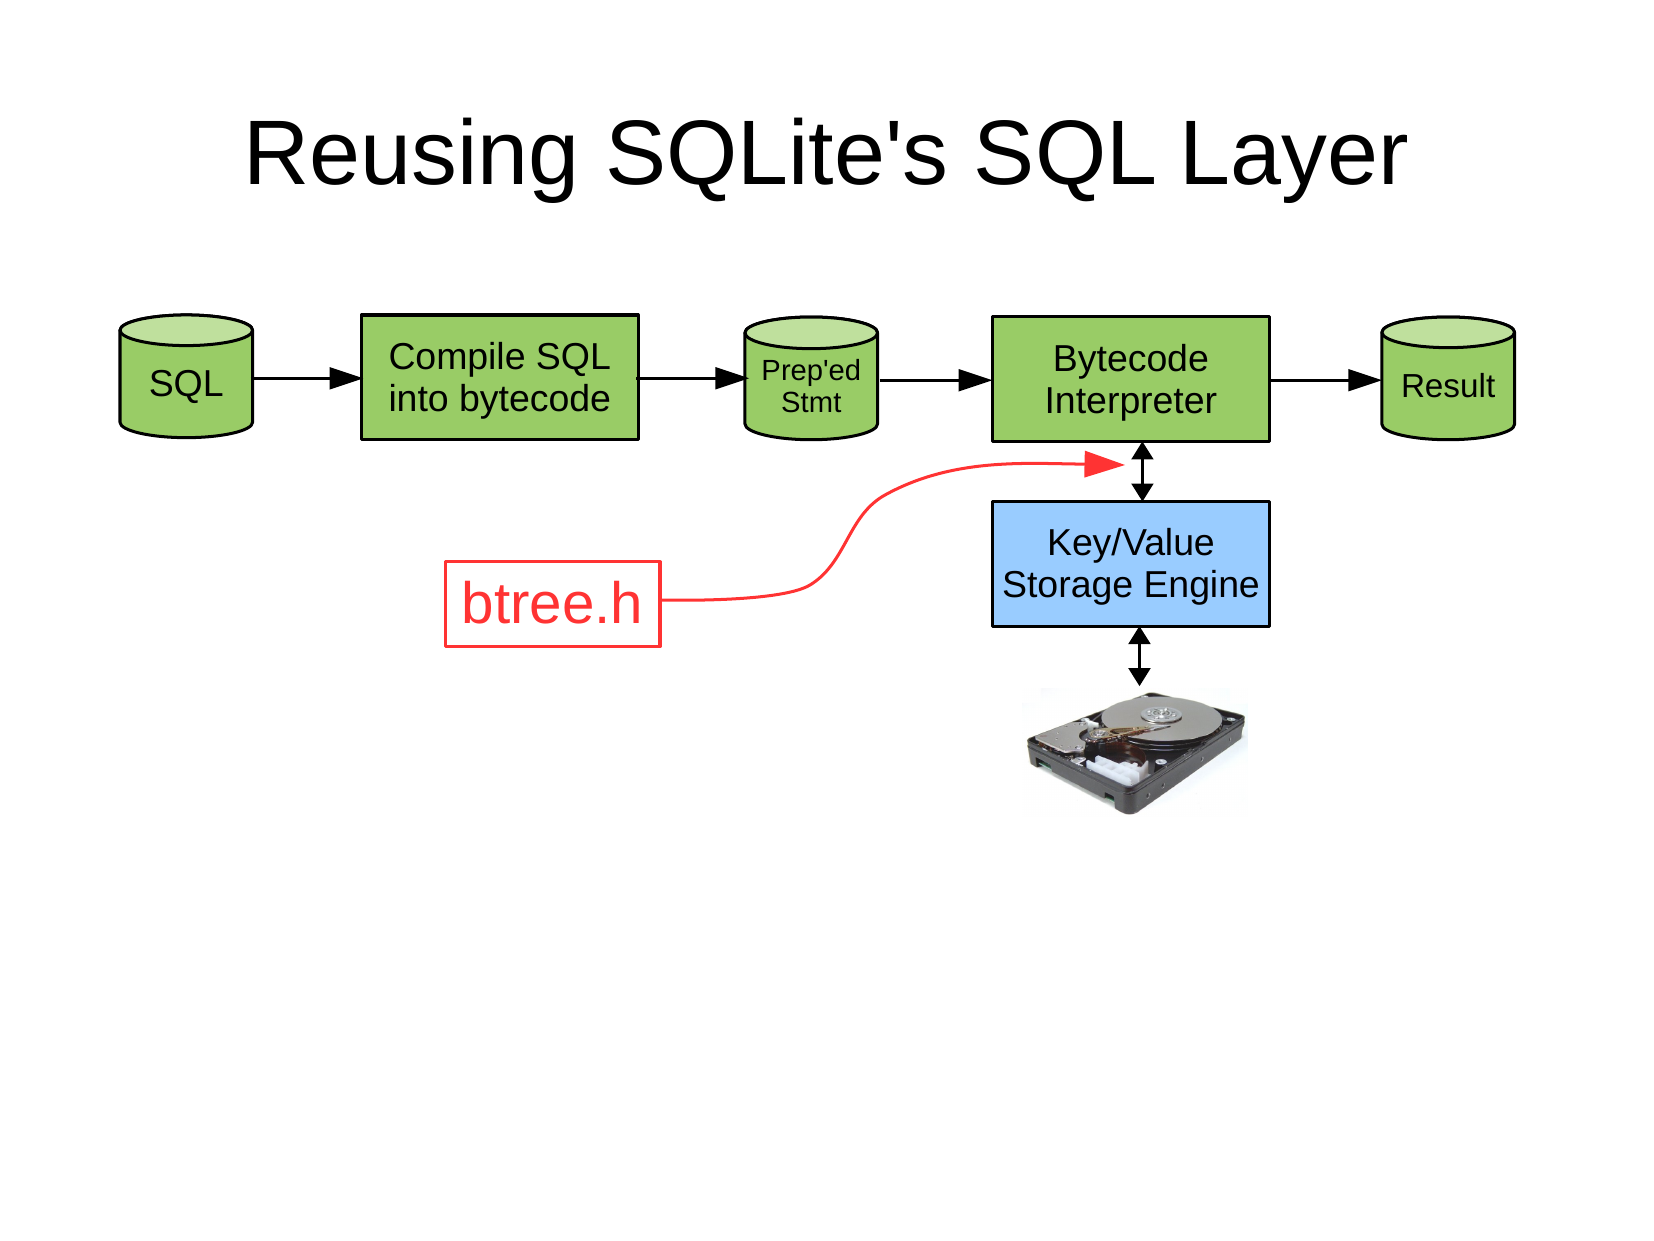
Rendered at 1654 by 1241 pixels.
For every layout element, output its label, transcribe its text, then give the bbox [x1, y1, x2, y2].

text_box Prep'ed Stmt [744, 333, 878, 440]
text_box Key/Value Storage Engine [992, 501, 1270, 627]
text_box Result [1381, 333, 1515, 440]
text_box btree.h [445, 561, 660, 647]
text_box Bytecode Interpreter [992, 316, 1270, 442]
title Reusing SQLite's SQL Layer [82, 49, 1571, 257]
text_box SQL [120, 332, 253, 438]
picture [1022, 688, 1248, 817]
text_box Compile SQL into bytecode [361, 315, 639, 440]
